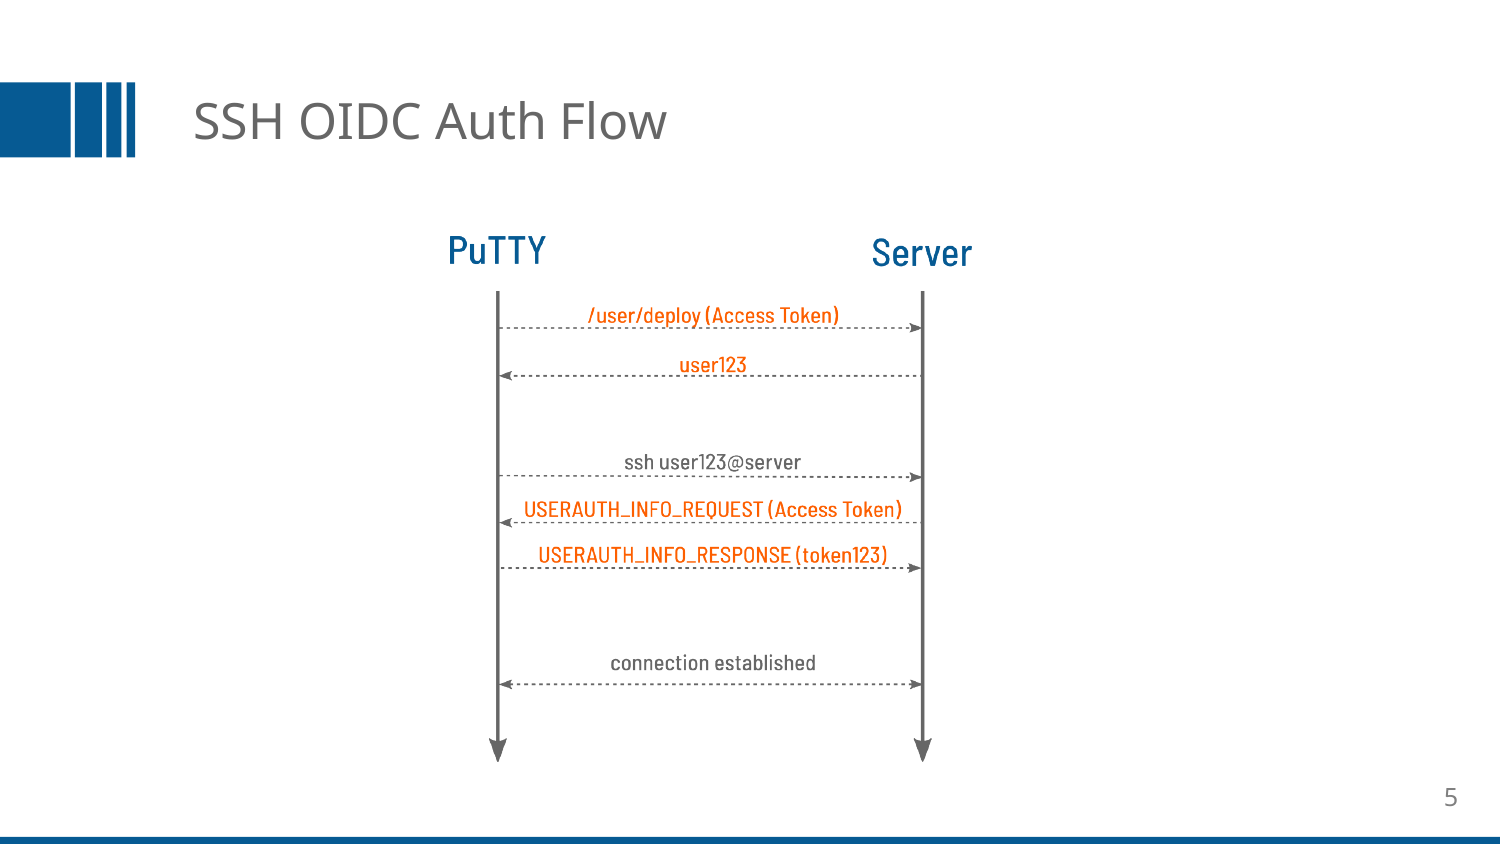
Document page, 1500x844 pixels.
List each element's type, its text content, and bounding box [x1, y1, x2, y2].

title SSH OIDC Auth Flow [193, 76, 1313, 164]
picture [450, 236, 972, 762]
